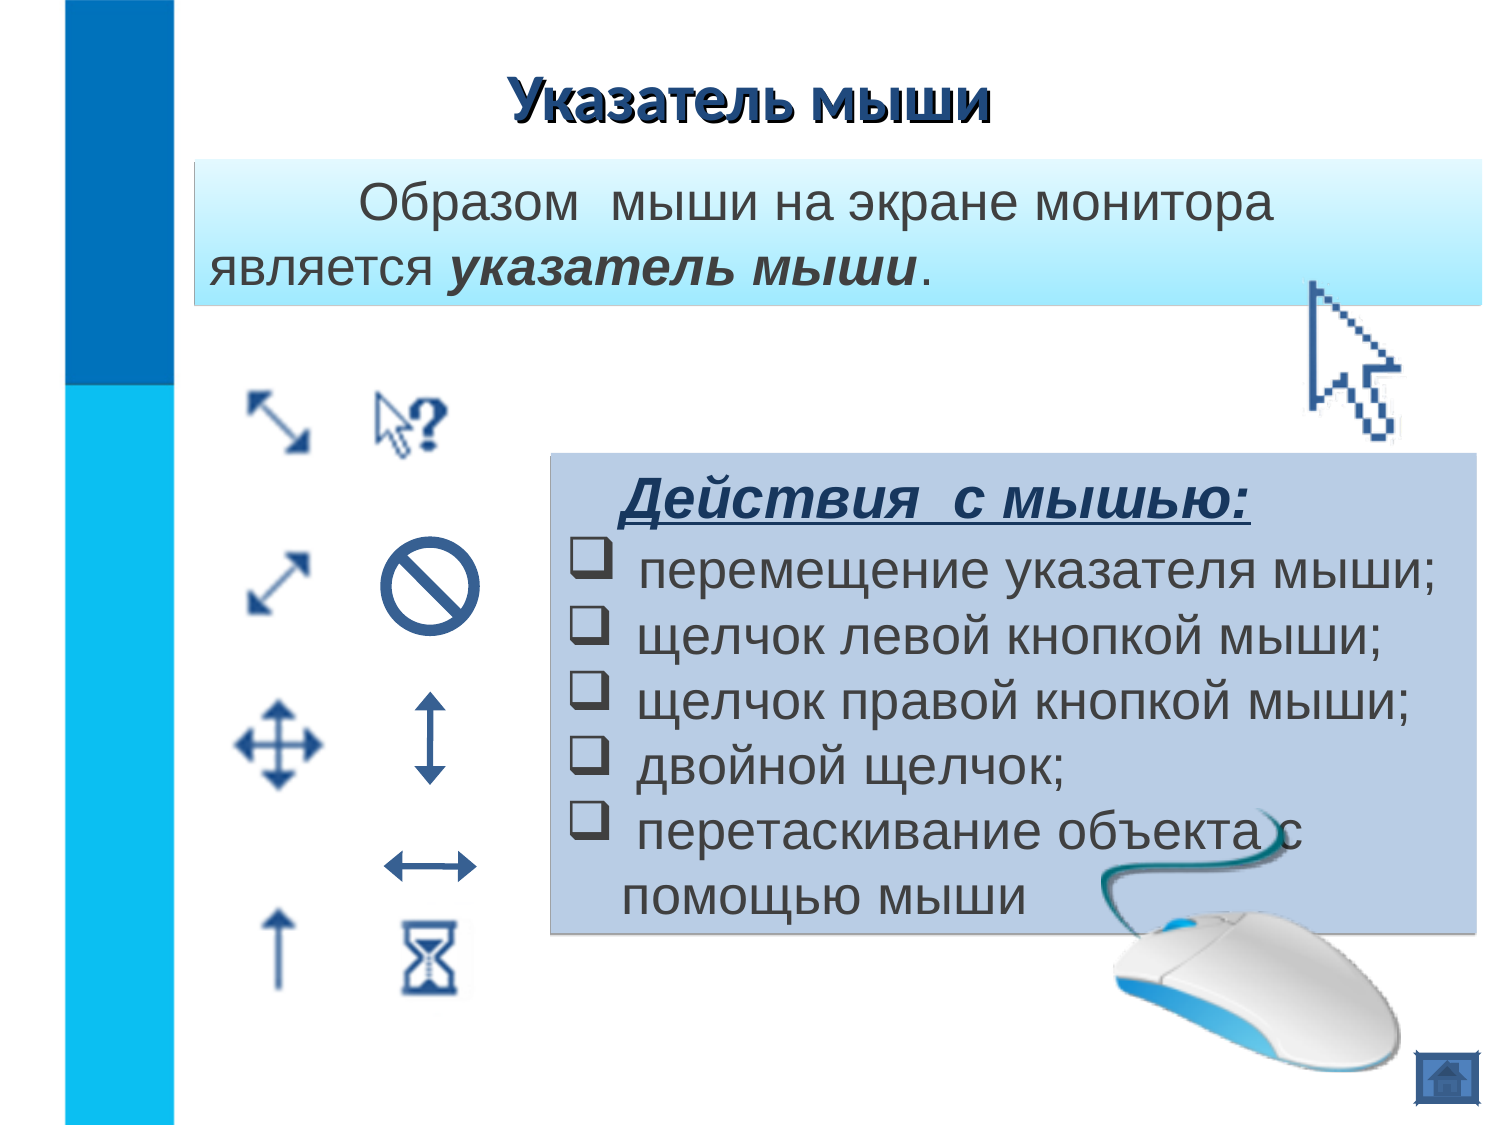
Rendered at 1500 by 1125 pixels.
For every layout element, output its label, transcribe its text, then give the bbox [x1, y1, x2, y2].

title Указатель мыши [75, 0, 1426, 188]
text_box [1419, 1054, 1477, 1102]
picture [0, 0, 1500, 1125]
text_box [383, 539, 477, 633]
text_box Действия с мышью: перемещение указателя мыши; щелчок левой кнопкой мыши; щелчок правой кнопкой мыши; двойной щелчок; перетаскивание объекта с помощью мыши [550, 452, 1477, 934]
list Образом мыши на экране монитора является указатель мыши. [194, 159, 1483, 305]
